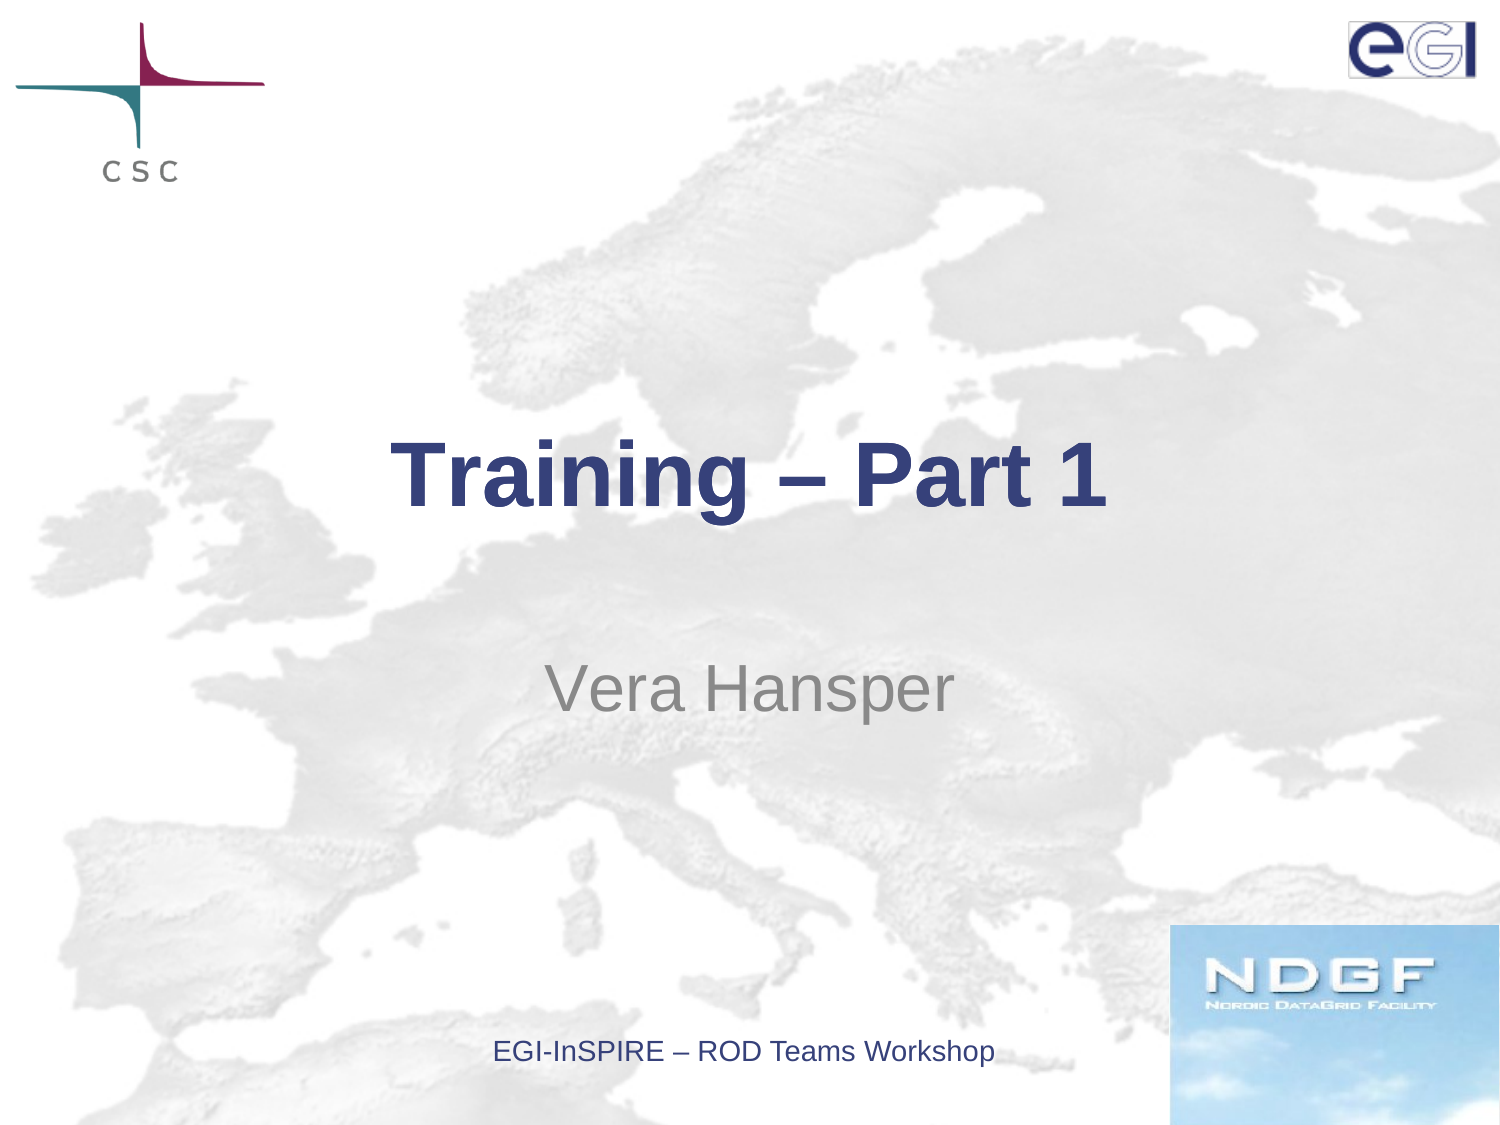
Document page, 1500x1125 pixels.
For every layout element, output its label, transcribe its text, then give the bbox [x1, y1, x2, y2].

text_box Vera Hansper [225, 637, 1276, 926]
picture [0, 0, 1500, 1125]
text_box EGI-InSPIRE – ROD Teams Workshop [442, 1024, 1046, 1103]
title Training – Part 1 [112, 349, 1388, 591]
